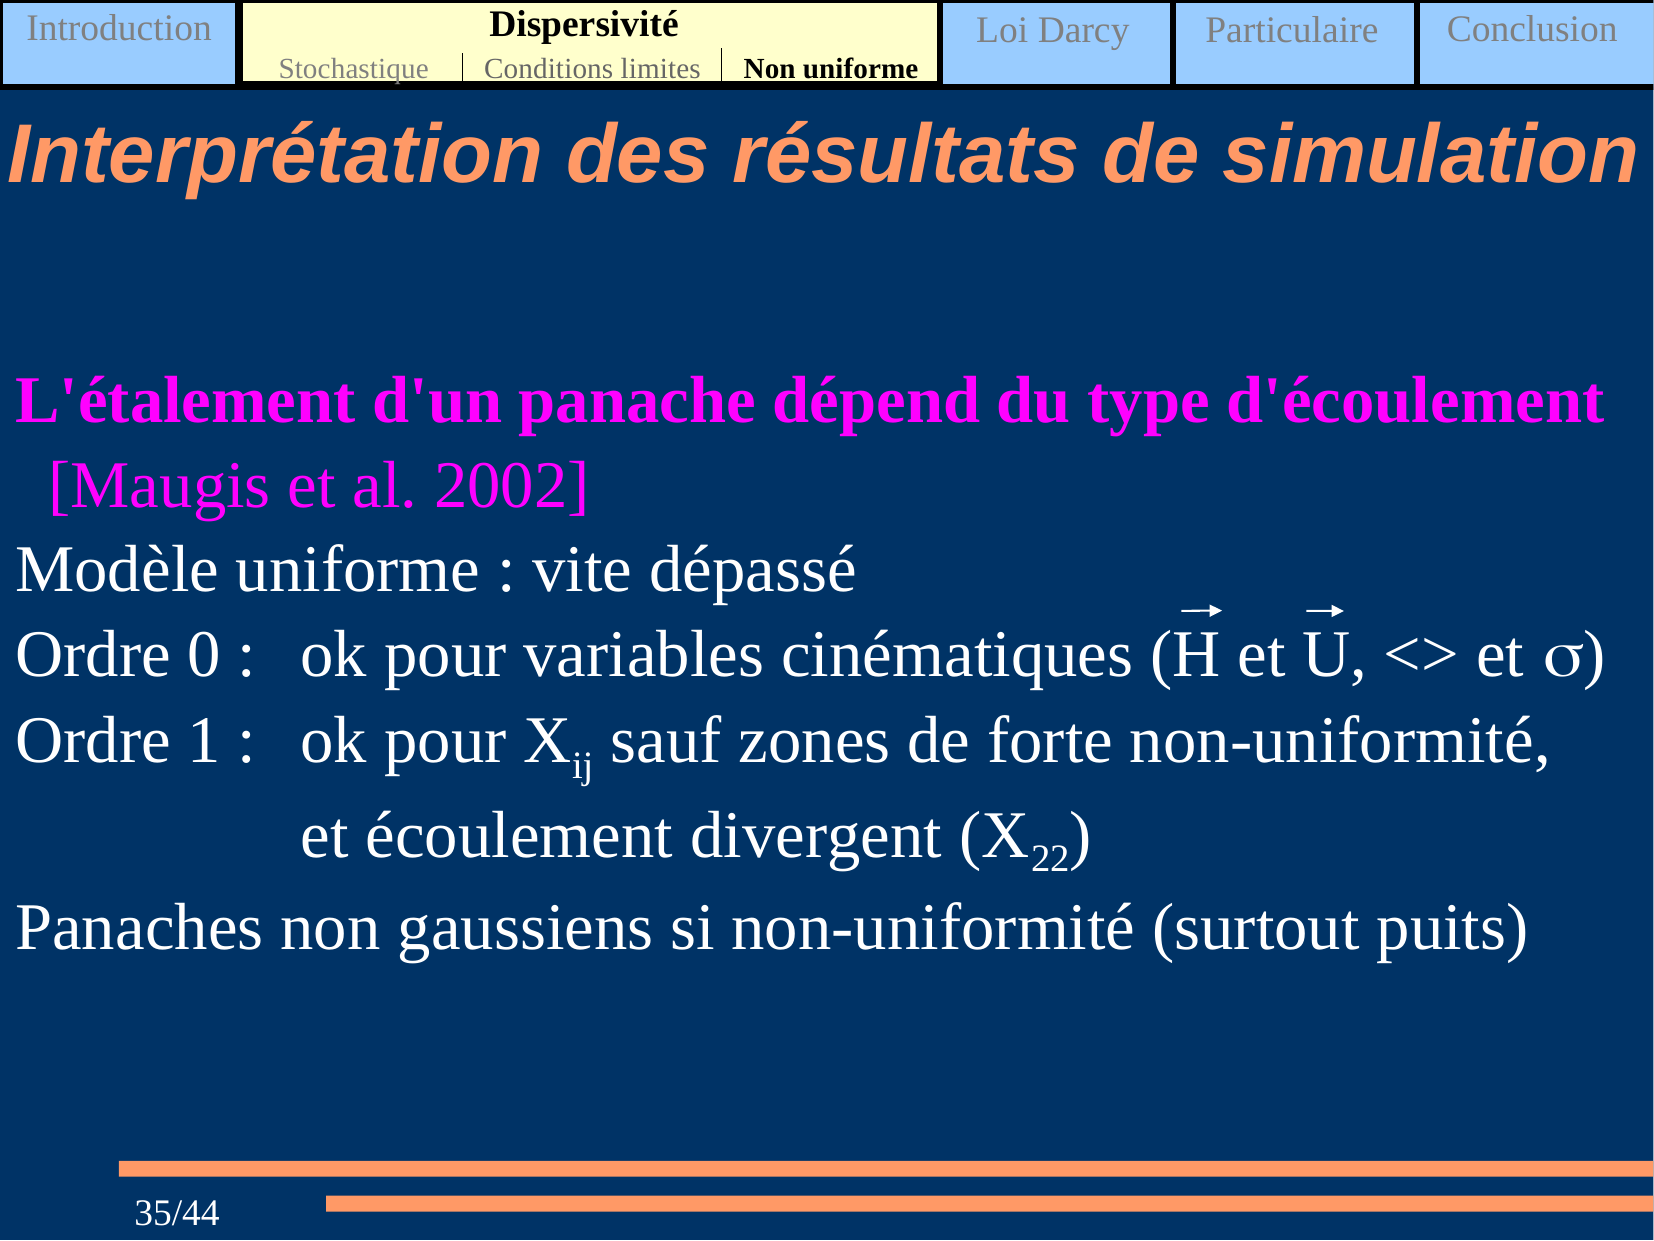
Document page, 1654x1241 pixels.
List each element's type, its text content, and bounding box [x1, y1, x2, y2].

text_box Dispersivité [474, 0, 694, 44]
text_box Loi Darcy [943, 1, 1169, 66]
text_box [0, 0, 474, 87]
text_box Introduction [0, 0, 237, 59]
text_box Conditions limites [469, 44, 716, 93]
text_box Stochastique [263, 44, 444, 93]
text_box Non uniforme [729, 44, 934, 93]
text_box L'étalement d'un panache dépend du type d'écoulement [Maugis et al. 2002] Modèle uniforme : vite dépassé Ordre 0 : ok pour variables cinématiques (H et U, <> et s) Ordre 1 : ok pour Xij sauf zones de forte non-uniformité, et écoulement divergent (X22) Panaches non gaussiens si non-uniformité (surtout puits) [0, 345, 1654, 972]
text_box Interprétation des résultats de simulation [0, 95, 1654, 209]
text_box [694, 0, 1654, 87]
text_box Particulaire [1173, 1, 1412, 60]
text_box Conclusion [1411, 0, 1654, 59]
